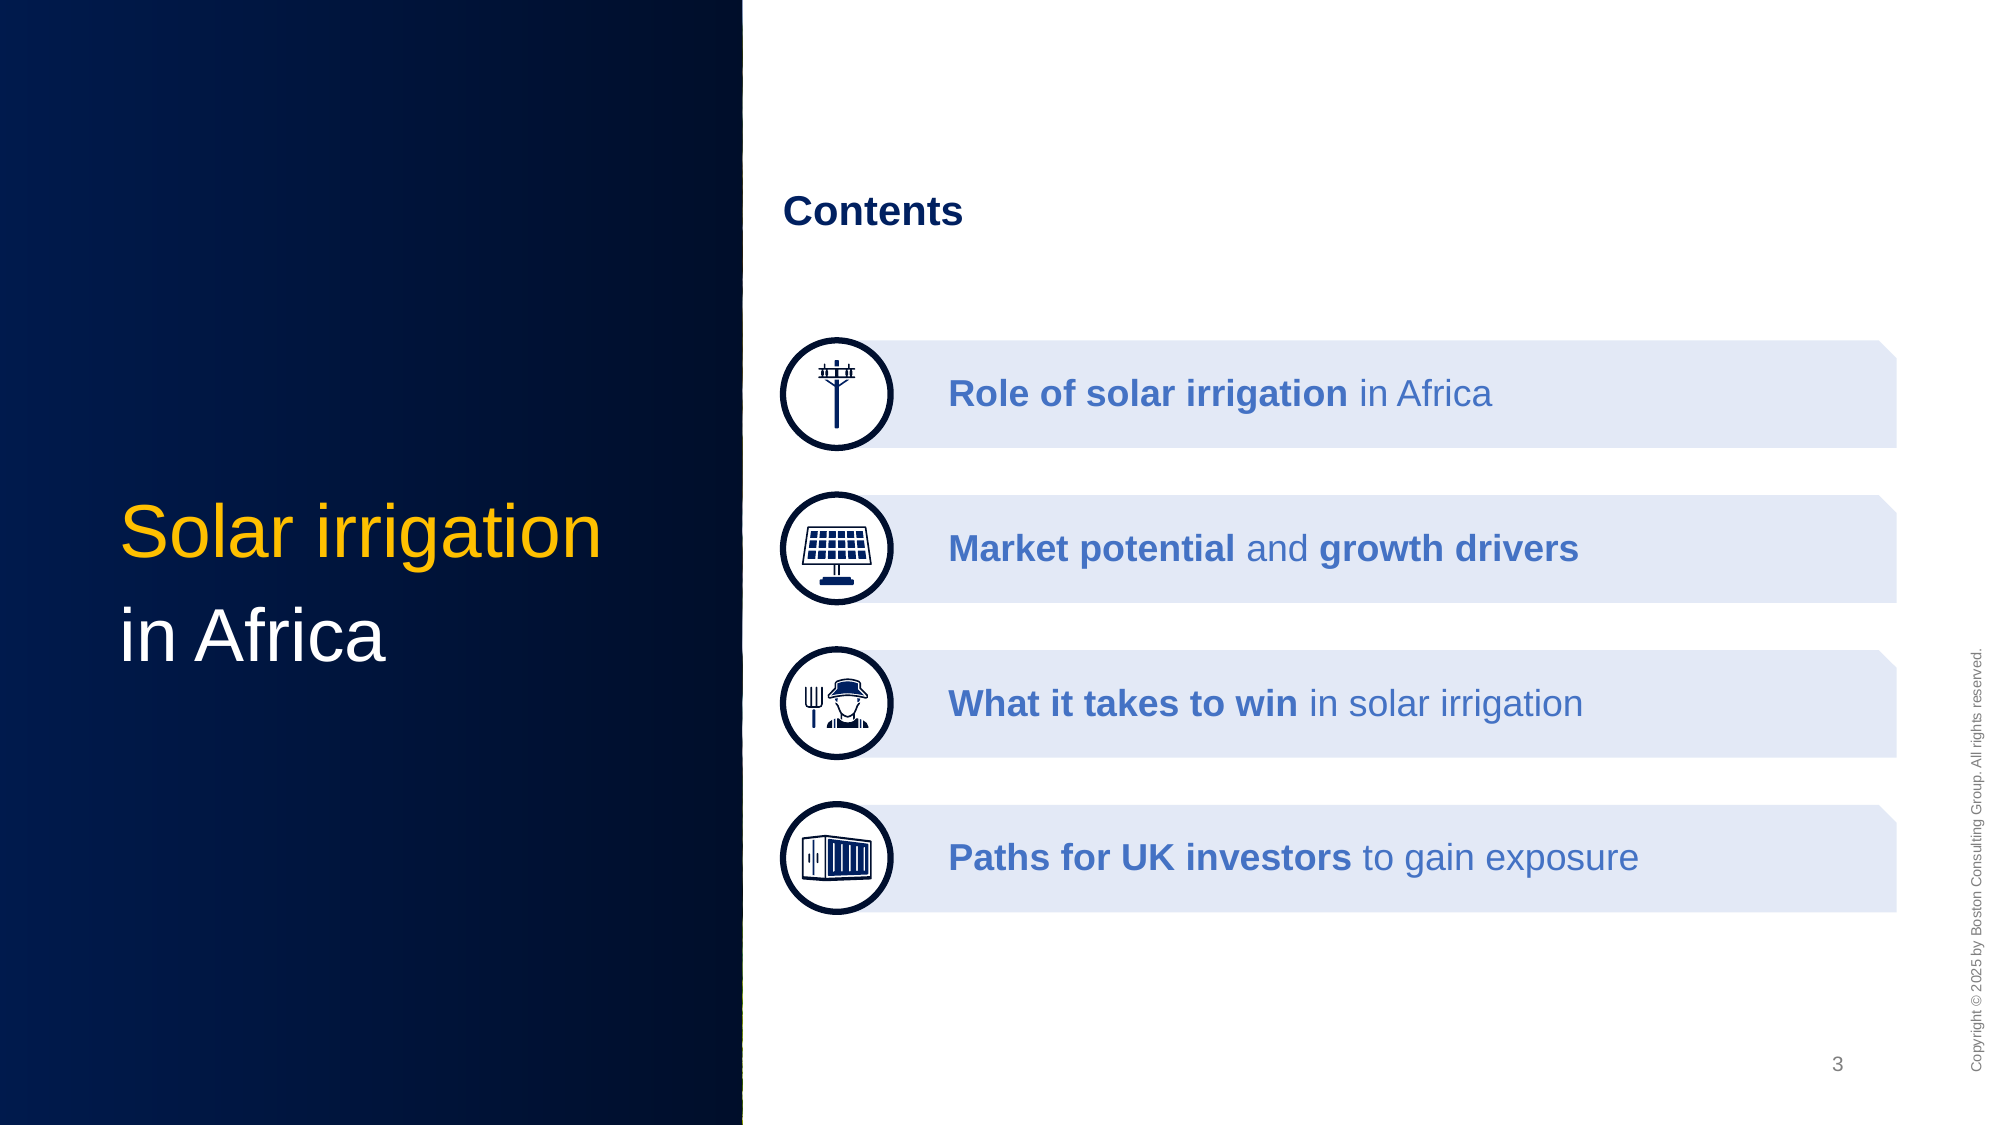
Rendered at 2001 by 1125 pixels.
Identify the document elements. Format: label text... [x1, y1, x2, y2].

text_box [783, 804, 948, 913]
text_box [783, 340, 948, 448]
text_box Role of solar irrigation in Africa [948, 340, 1897, 448]
text_box What it takes to win in solar irrigation [948, 650, 1897, 758]
text_box Solar irrigation in Africa [103, 461, 665, 678]
text_box Paths for UK investors to gain exposure [948, 804, 1897, 913]
text_box [783, 649, 948, 758]
text_box [783, 494, 948, 603]
text_box Contents [783, 176, 1897, 247]
text_box [0, 0, 742, 1125]
text_box Market potential and growth drivers [948, 495, 1897, 603]
